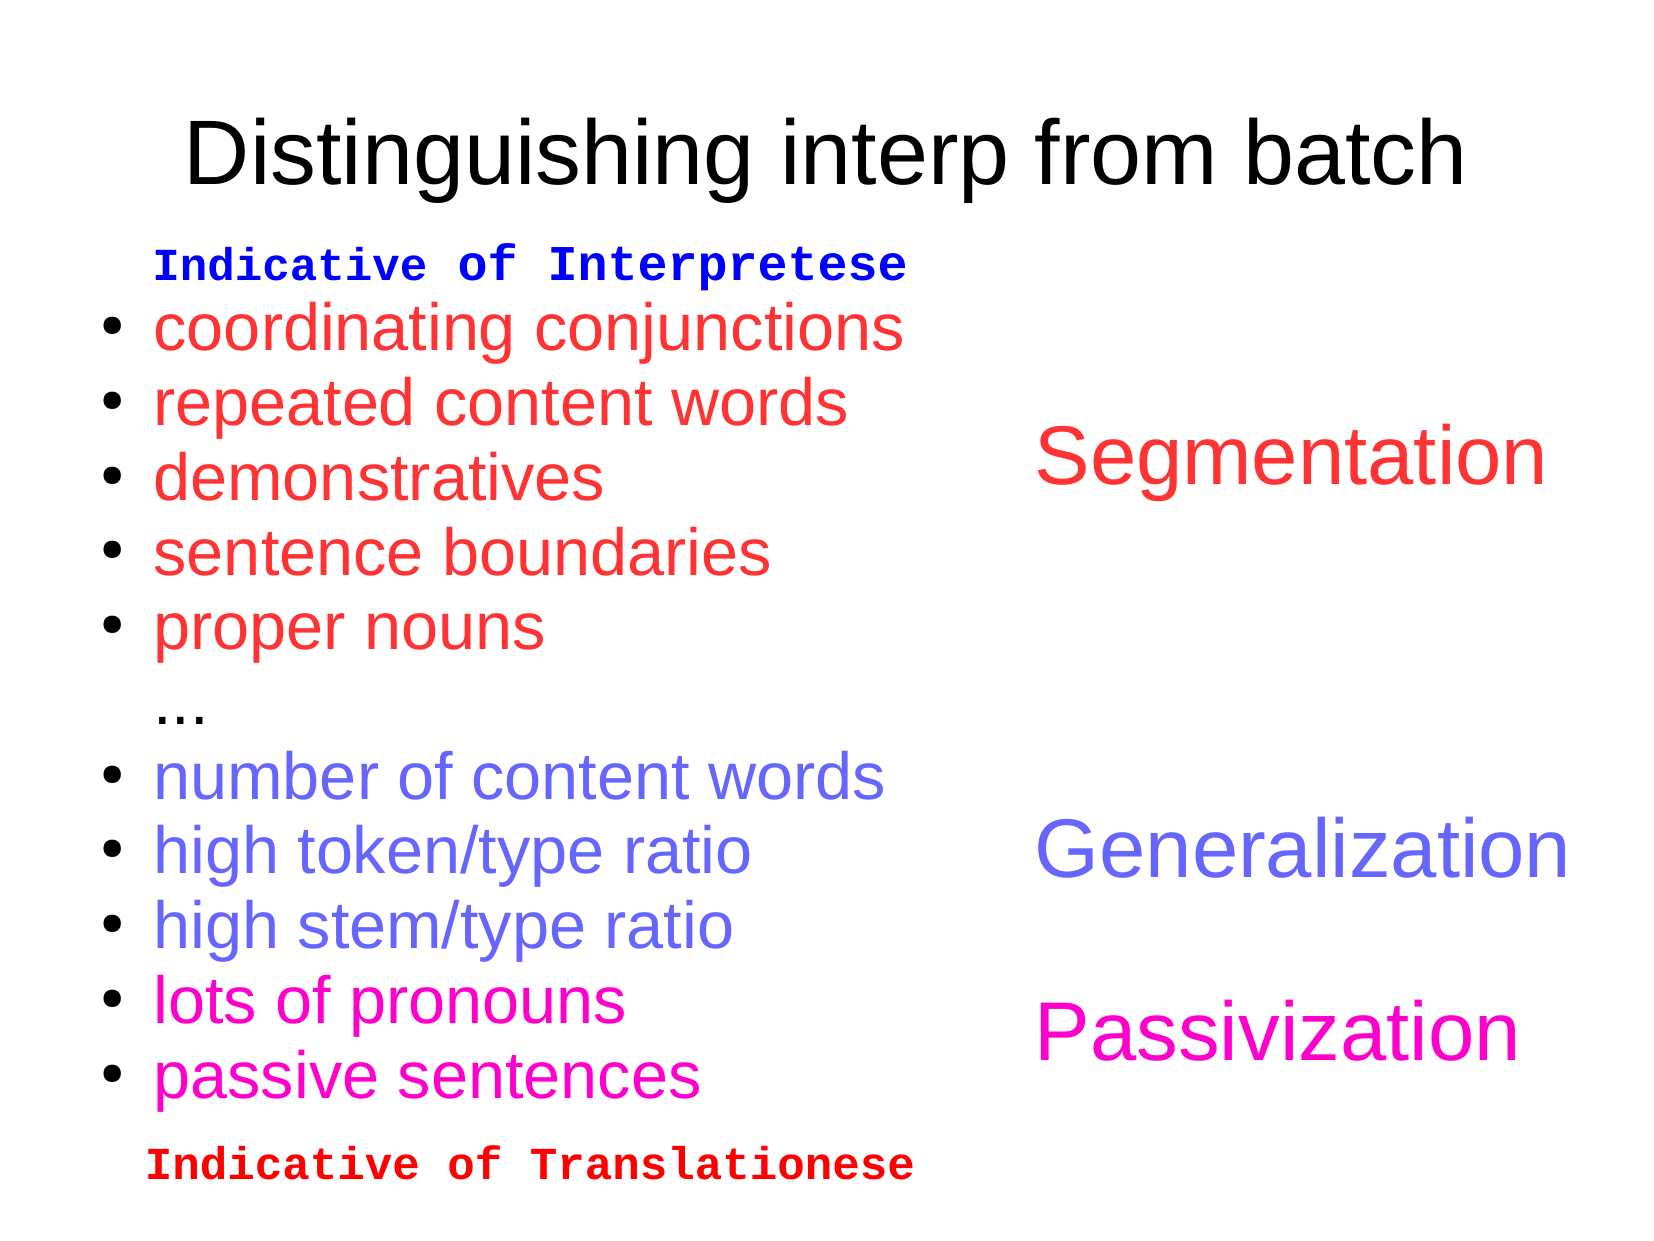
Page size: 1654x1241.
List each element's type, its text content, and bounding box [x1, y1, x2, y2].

title Distinguishing interp from batch [82, 49, 1571, 257]
text_box Indicative of Translationese [109, 1134, 950, 1202]
text_box Segmentation [1020, 401, 1564, 511]
list coordinating conjunctions repeated content words demonstratives sentence boundaries proper nouns ... number of content words high token/type ratio high stem/type ratio lots of pronouns passive sentences [82, 290, 1571, 1201]
text_box Passivization [1020, 978, 1537, 1087]
text_box Indicative of Interpretese [109, 231, 950, 303]
text_box Generalization [1020, 795, 1587, 904]
